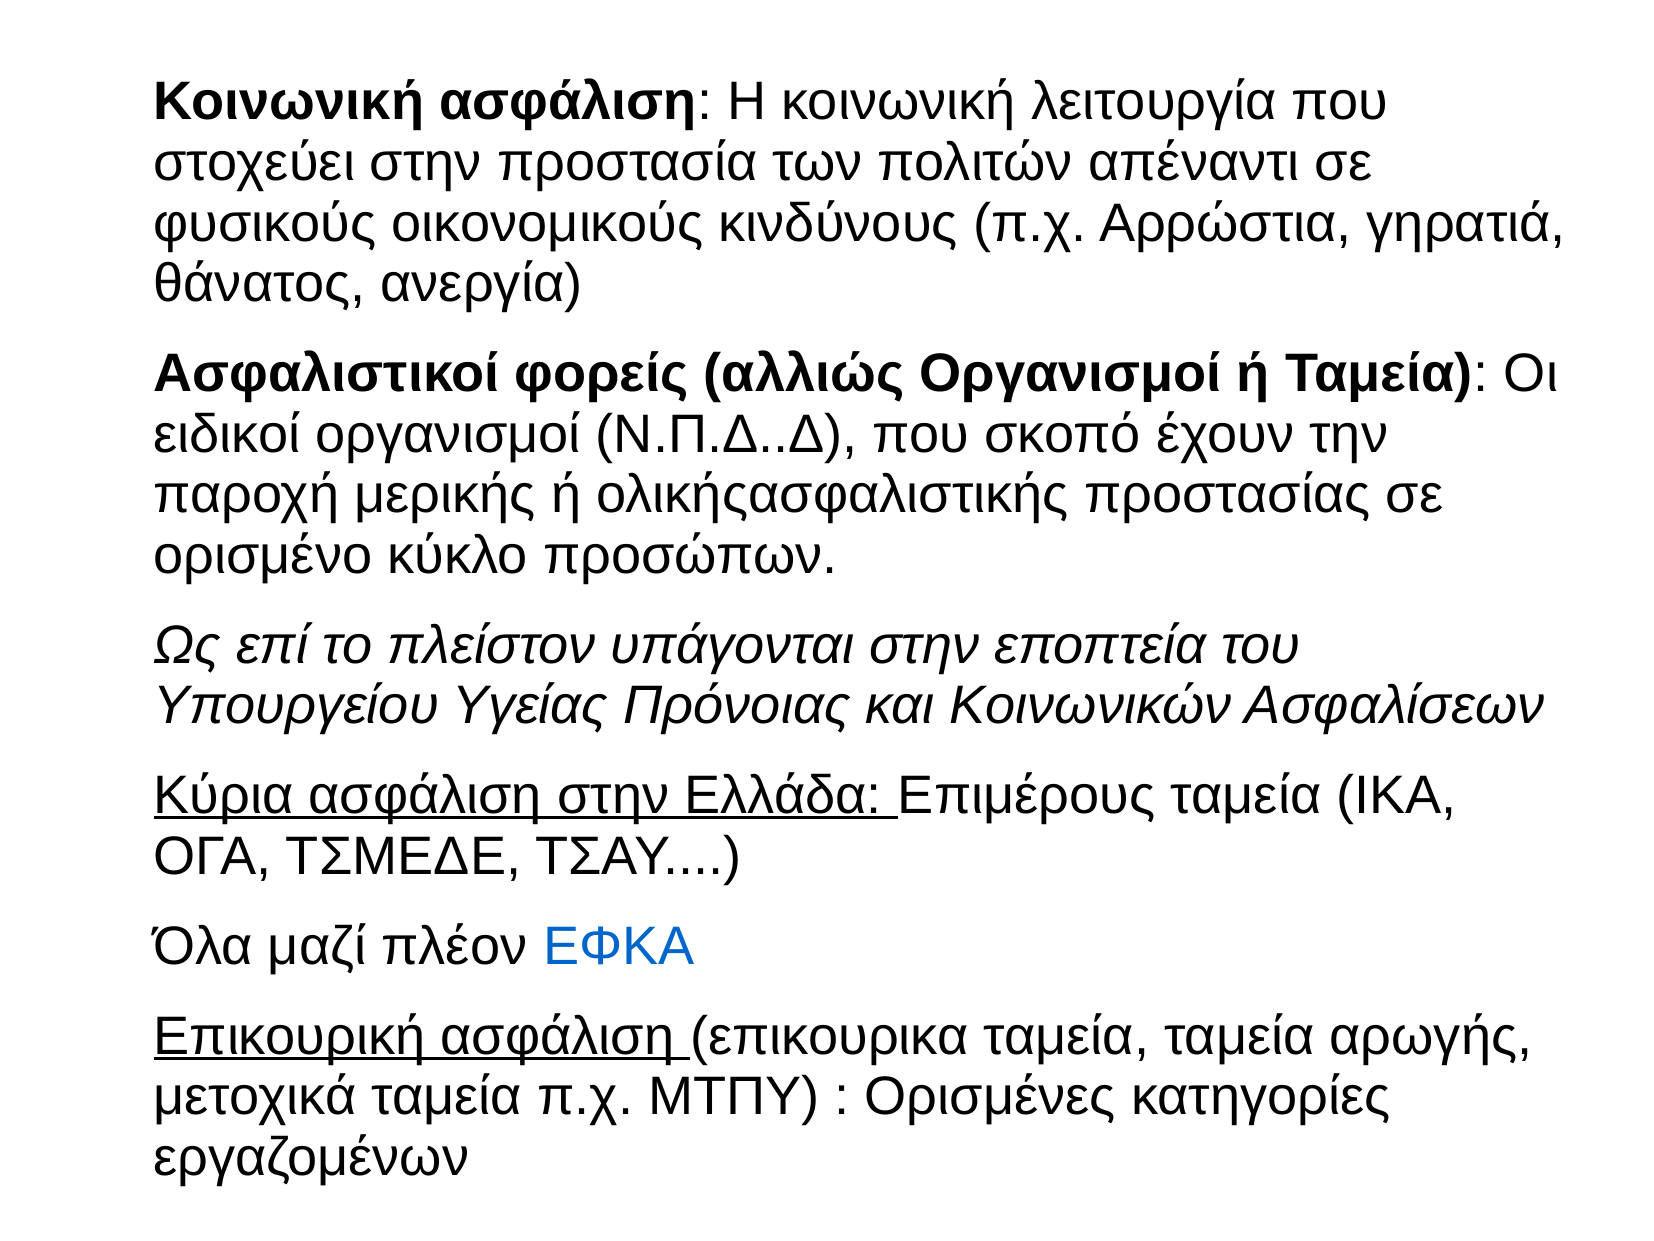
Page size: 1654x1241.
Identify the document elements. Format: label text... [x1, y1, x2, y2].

list Κοινωνική ασφάλιση: Η κοινωνική λειτουργία που στοχεύει στην προστασία των πολιτών απέναντι σε φυσικούς οικονομικούς κινδύνους (π.χ. Αρρώστια, γηρατιά, θάνατος, ανεργία) Ασφαλιστικοί φορείς (αλλιώς Οργανισμοί ή Ταμεία): Οι ειδικοί οργανισμοί (Ν.Π.Δ..Δ), που σκοπό έχουν την παροχή μερικής ή ολικήςασφαλιστικής προστασίας σε ορισμένο κύκλο προσώπων. Ως επί το πλείστον υπάγονται στην εποπτεία του Υπουργείου Υγείας Πρόνοιας και Κοινωνικών Ασφαλίσεων Κύρια ασφάλιση στην Ελλάδα: Eπιμέρους ταμεία (ΙΚΑ, ΟΓΑ, ΤΣΜΕΔΕ, ΤΣΑΥ....) Όλα μαζί πλέον ΕΦΚΑ Επικουρική ασφάλιση (επικουρικα ταμεία, ταμεία αρωγής, μετοχικά ταμεία π.χ. ΜΤΠΥ) : Ορισμένες κατηγορίες εργαζομένων [82, 70, 1571, 1241]
